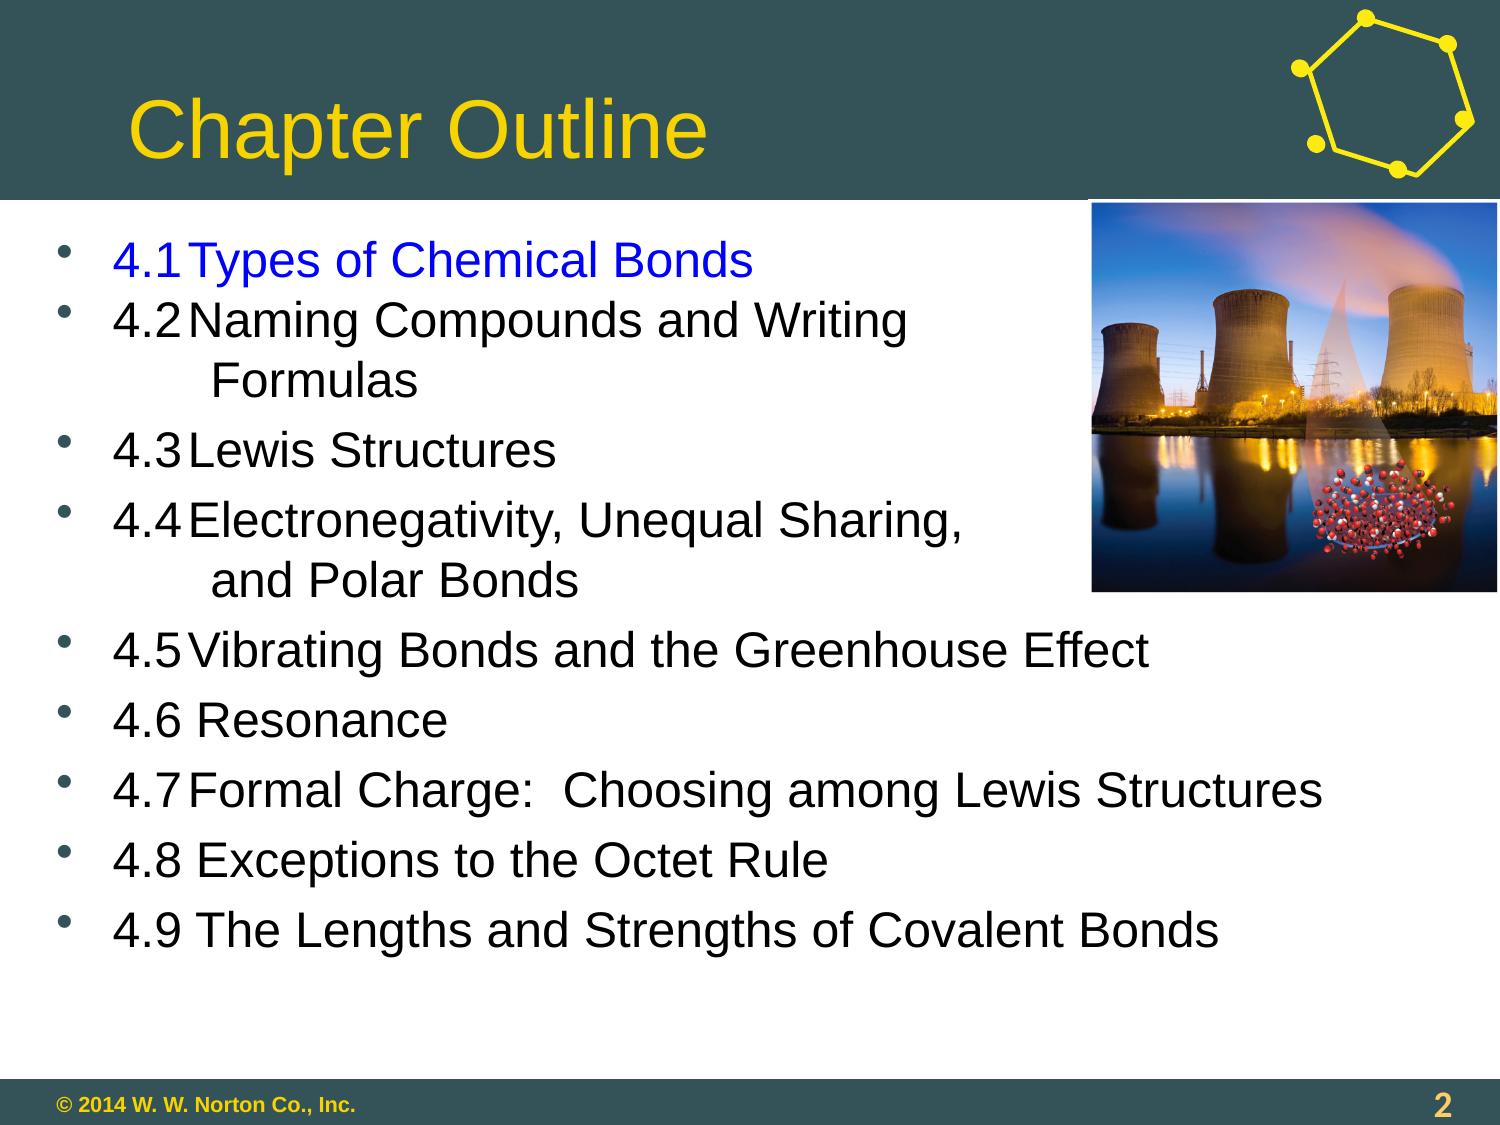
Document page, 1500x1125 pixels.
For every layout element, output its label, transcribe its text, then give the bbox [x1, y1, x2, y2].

slide_number <number> [1417, 1076, 1468, 1125]
picture [1088, 199, 1500, 595]
title Chapter Outline [112, 50, 1388, 200]
list 4.1 Types of Chemical Bonds 4.2 Naming Compounds and Writing Formulas 4.3 Lewis Structures 4.4 Electronegativity, Unequal Sharing, and Polar Bonds 4.5 Vibrating Bonds and the Greenhouse Effect 4.6 Resonance 4.7 Formal Charge: Choosing among Lewis Structures 4.8 Exceptions to the Octet Rule 4.9 The Lengths and Strengths of Covalent Bonds [41, 220, 1379, 958]
